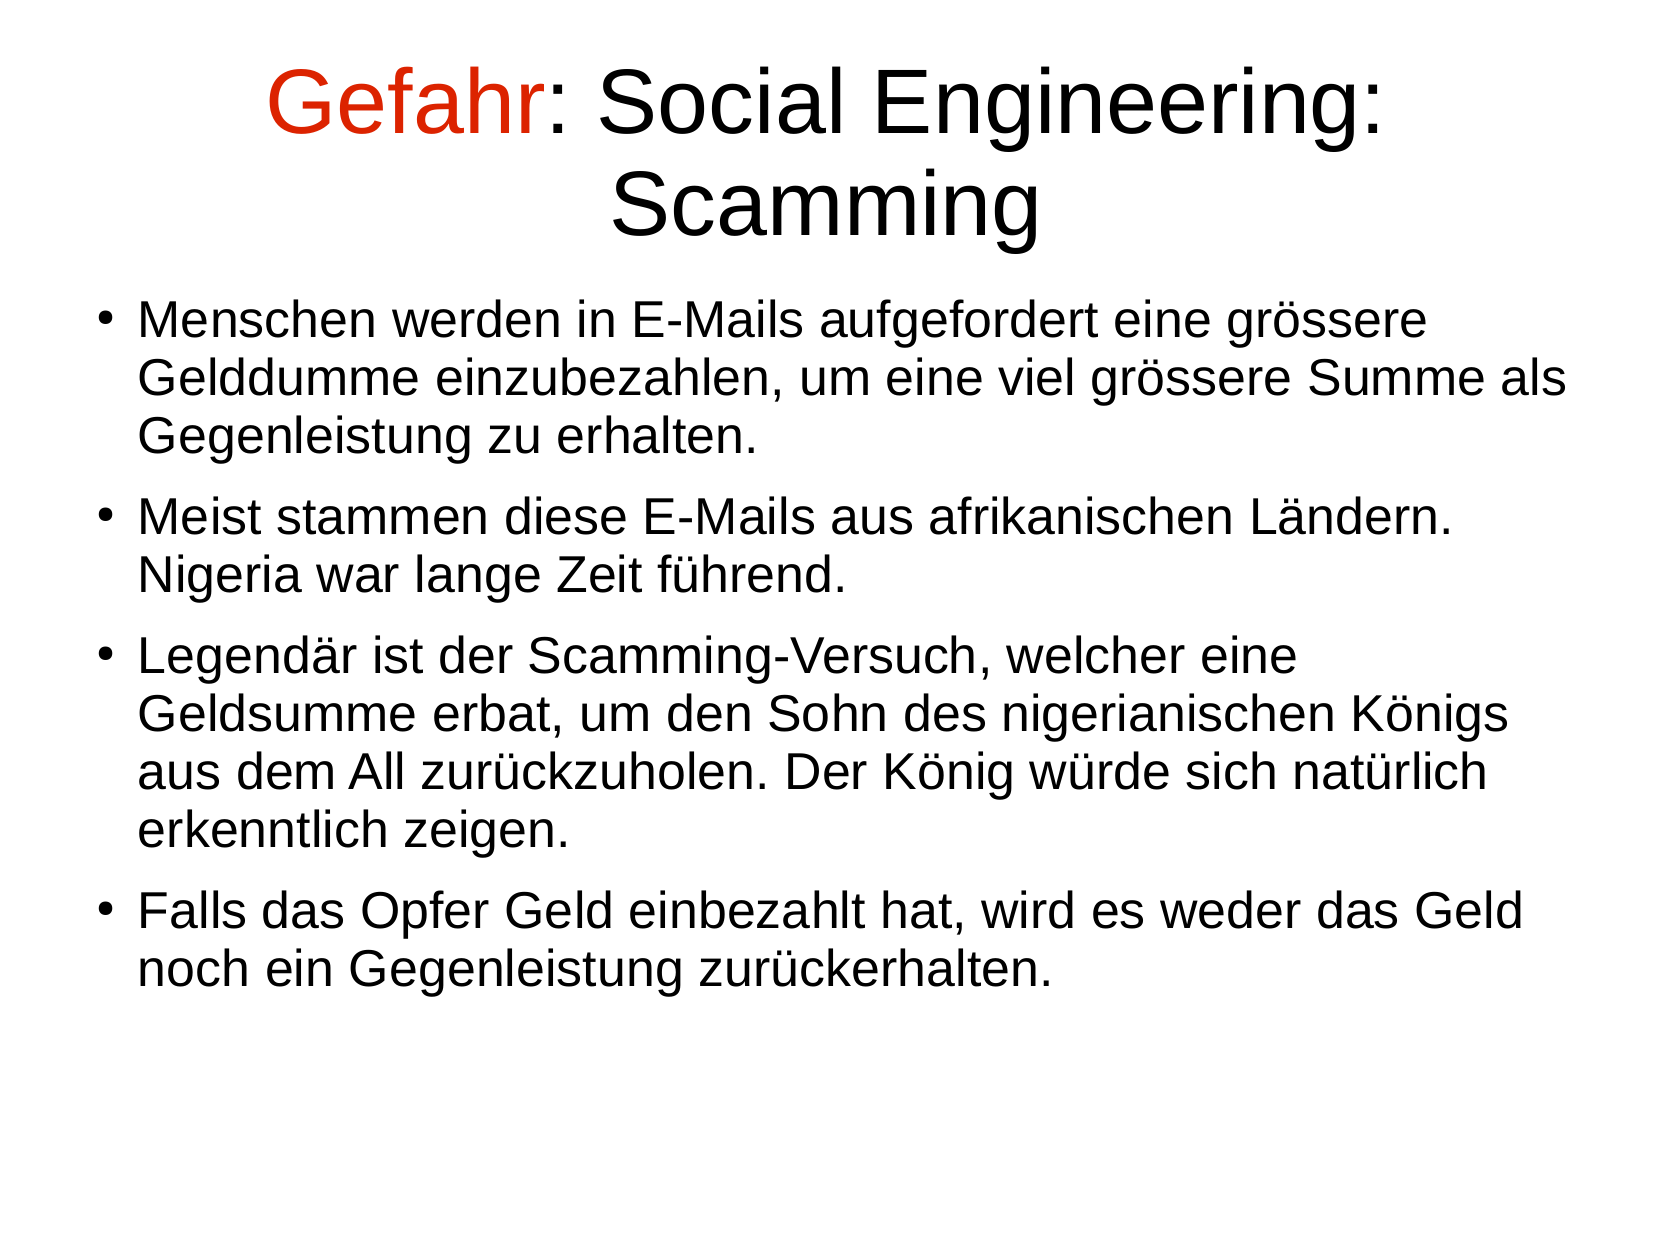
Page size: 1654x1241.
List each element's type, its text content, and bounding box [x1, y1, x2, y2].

list Menschen werden in E-Mails aufgefordert eine grössere Gelddumme einzubezahlen, um eine viel grössere Summe als Gegenleistung zu erhalten. Meist stammen diese E-Mails aus afrikanischen Ländern. Nigeria war lange Zeit führend. Legendär ist der Scamming-Versuch, welcher eine Geldsumme erbat, um den Sohn des nigerianischen Königs aus dem All zurückzuholen. Der König würde sich natürlich erkenntlich zeigen. Falls das Opfer Geld einbezahlt hat, wird es weder das Geld noch ein Gegenleistung zurückerhalten. [82, 290, 1571, 1010]
title Gefahr: Social Engineering: Scamming [82, 49, 1571, 257]
